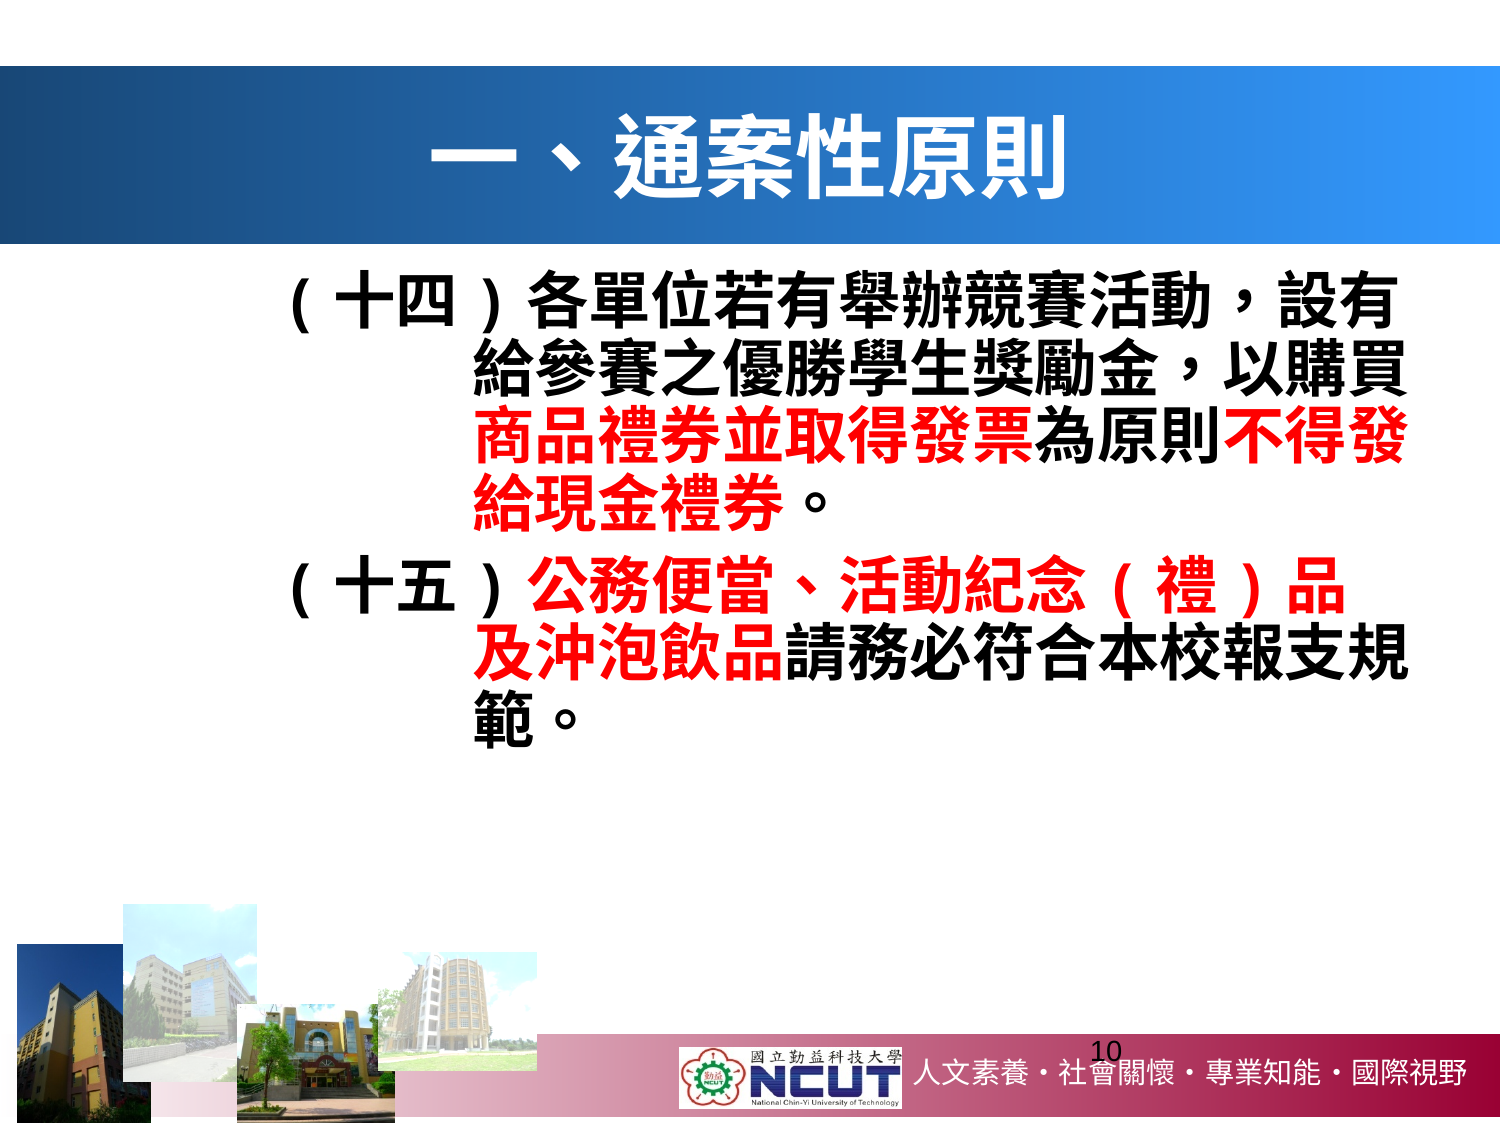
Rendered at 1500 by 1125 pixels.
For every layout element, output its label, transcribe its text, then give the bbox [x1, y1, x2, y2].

text_box [1074, 1024, 1426, 1103]
list (十四)各單位若有舉辦競賽活動，設有給參賽之優勝學生獎勵金，以購買商品禮券並取得發票為原則不得發給現金禮券。 (十五)公務便當、活動紀念(禮)品及沖泡飲品請務必符合本校報支規範。 [75, 262, 1426, 1005]
title 一、通案性原則 [0, 66, 1500, 244]
